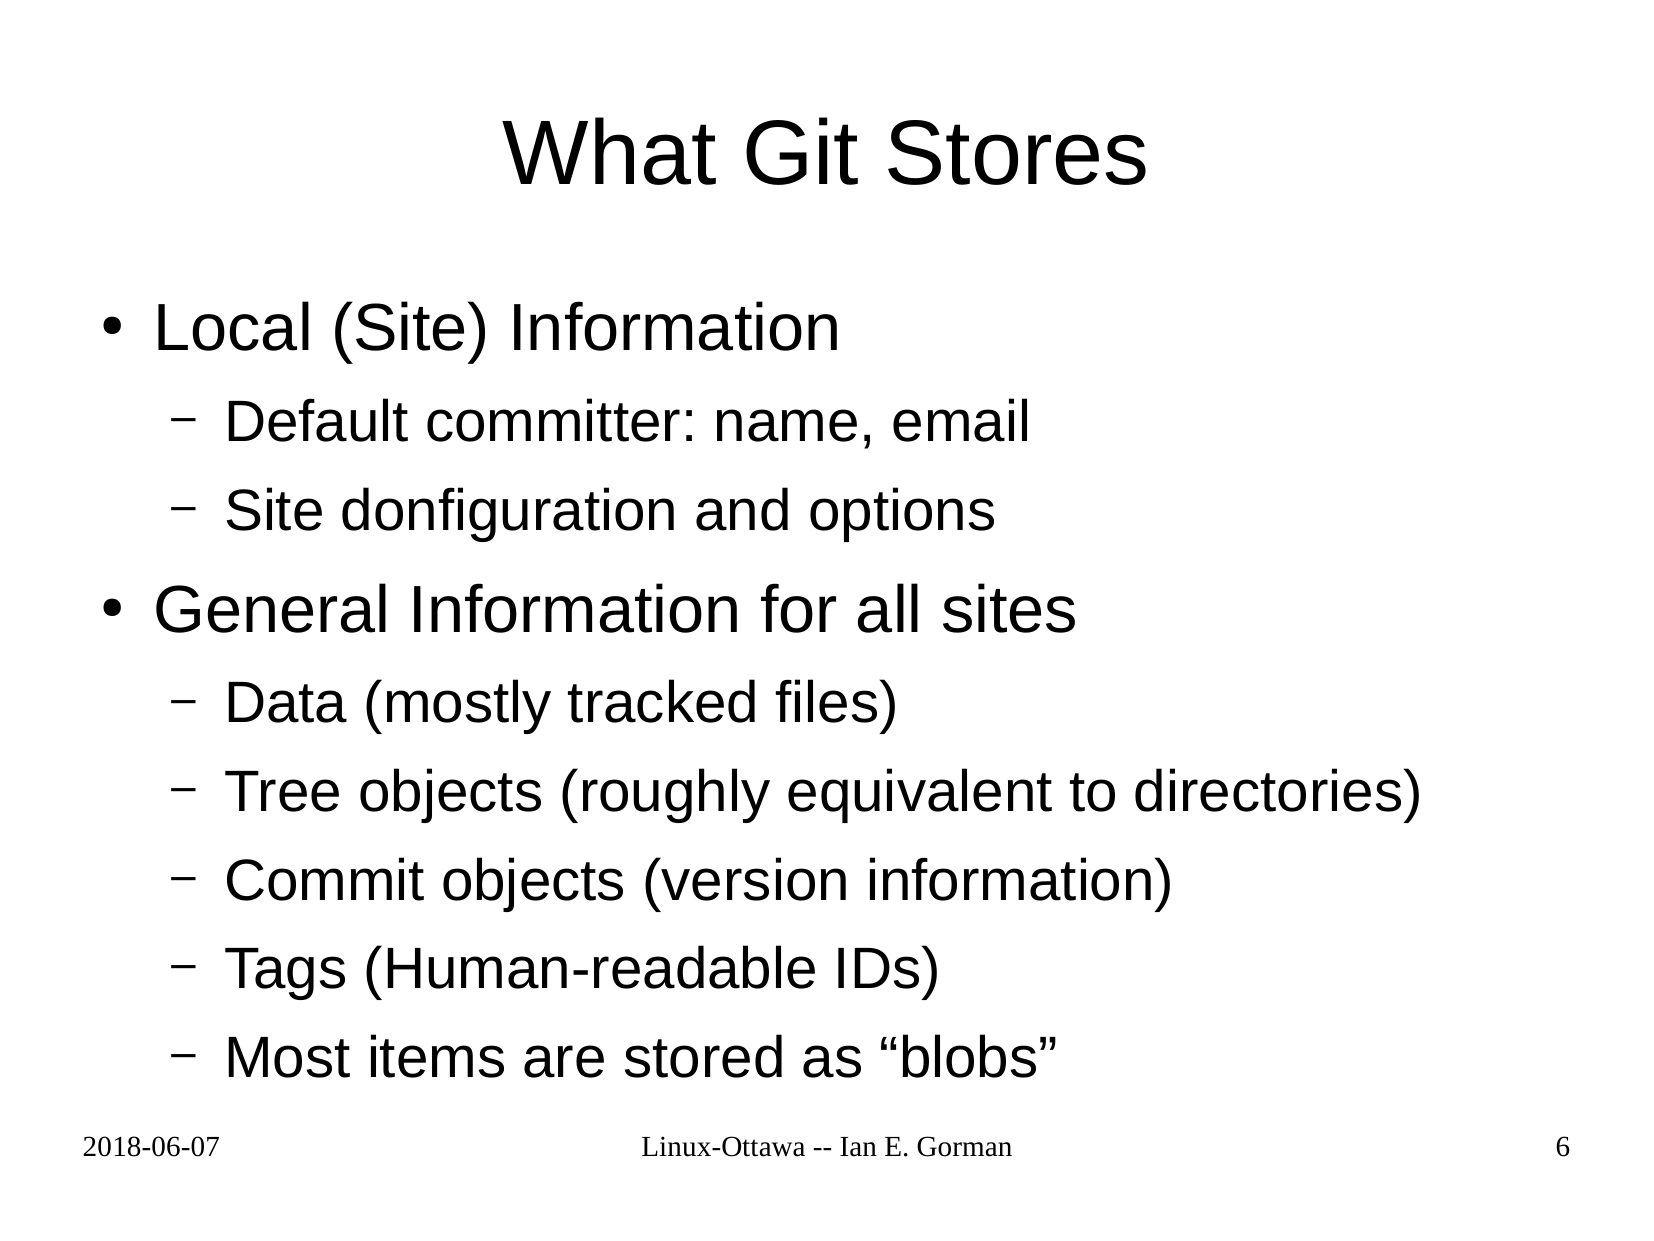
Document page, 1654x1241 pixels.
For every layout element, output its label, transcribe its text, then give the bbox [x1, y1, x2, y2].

list Local (Site) Information Default committer: name, email Site donfiguration and options General Information for all sites Data (mostly tracked files) Tree objects (roughly equivalent to directories) Commit objects (version information) Tags (Human-readable IDs) Most items are stored as “blobs” [82, 290, 1571, 1096]
title What Git Stores [82, 49, 1571, 257]
